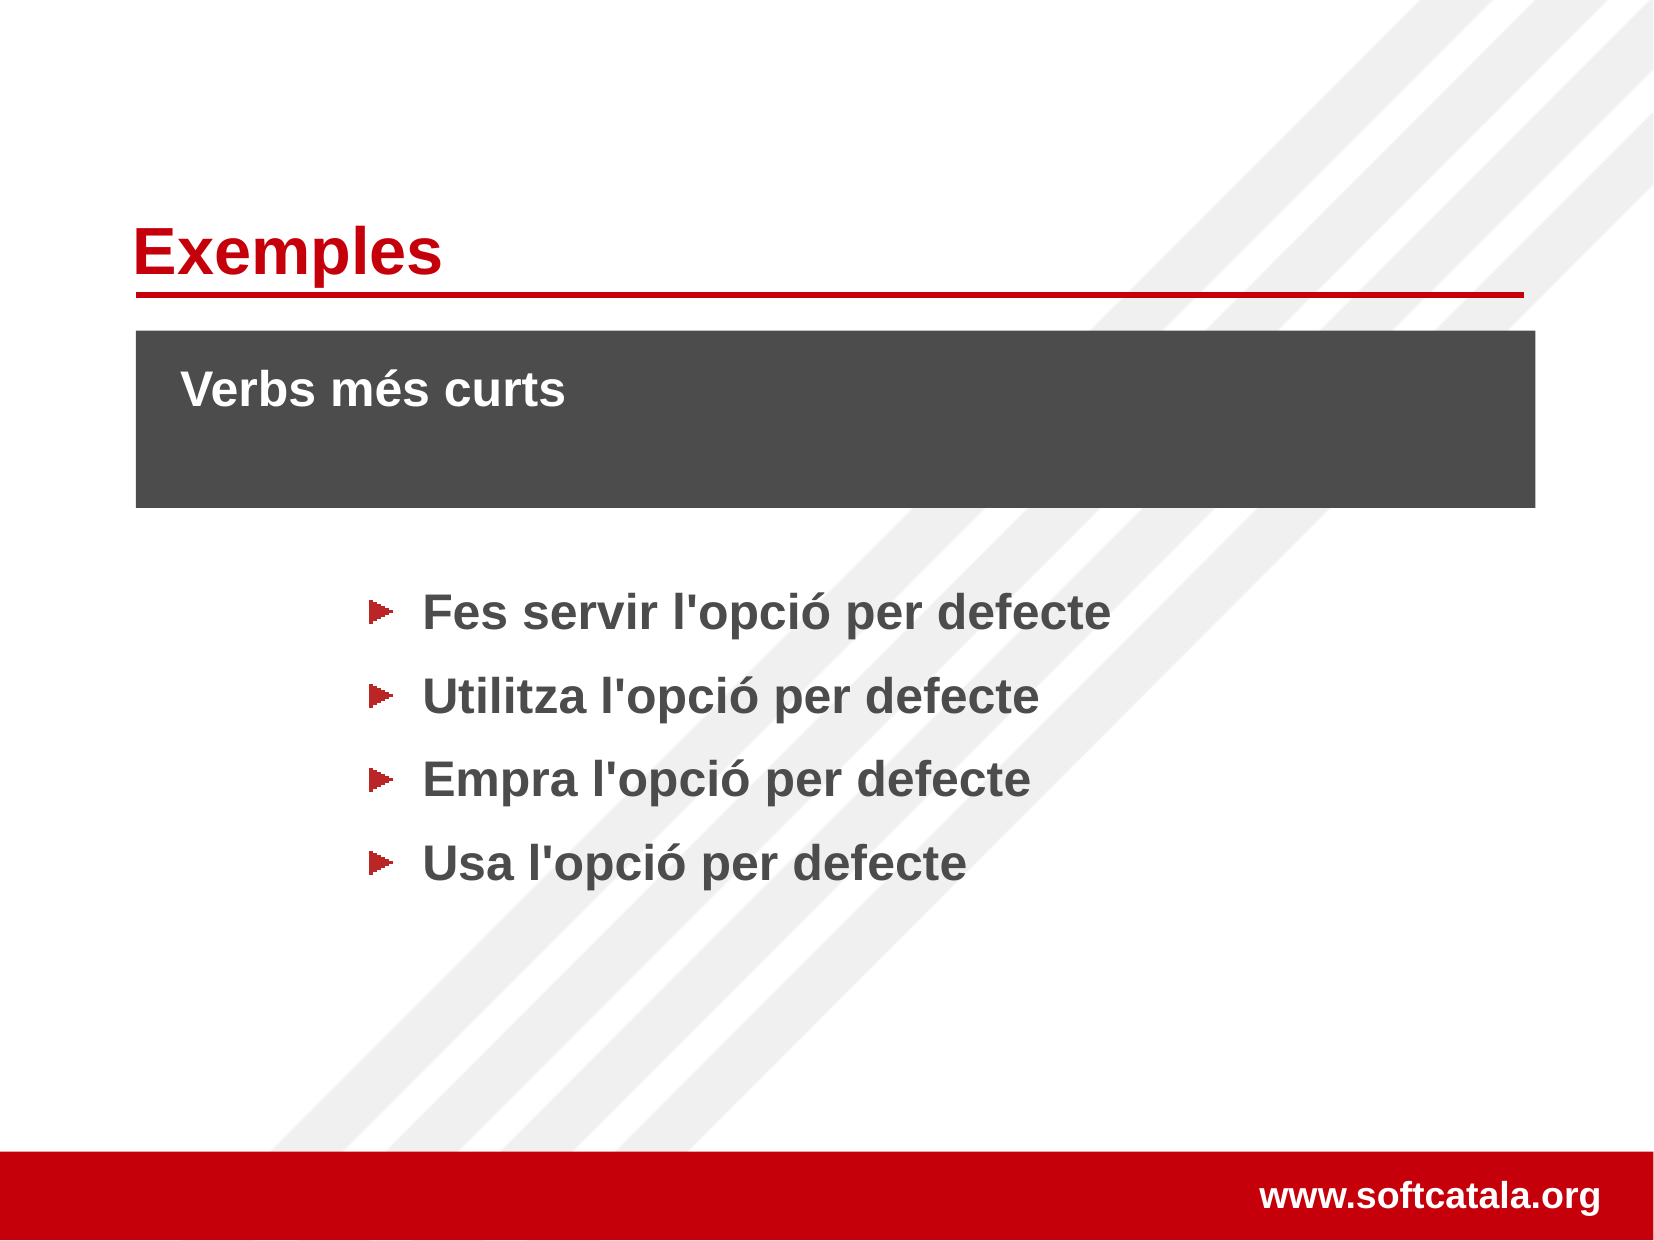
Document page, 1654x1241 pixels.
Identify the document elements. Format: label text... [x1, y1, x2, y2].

text_box Fes servir l'opció per defecte Utilitza l'opció per defecte Empra l'opció per defecte Usa l'opció per defecte [118, 549, 1536, 955]
picture [0, 0, 1654, 1151]
text_box Exemples [118, 206, 1501, 297]
text_box www.softcatala.org [0, 1151, 1654, 1241]
text_box Verbs més curts [165, 354, 1506, 549]
text_box [135, 330, 1536, 508]
